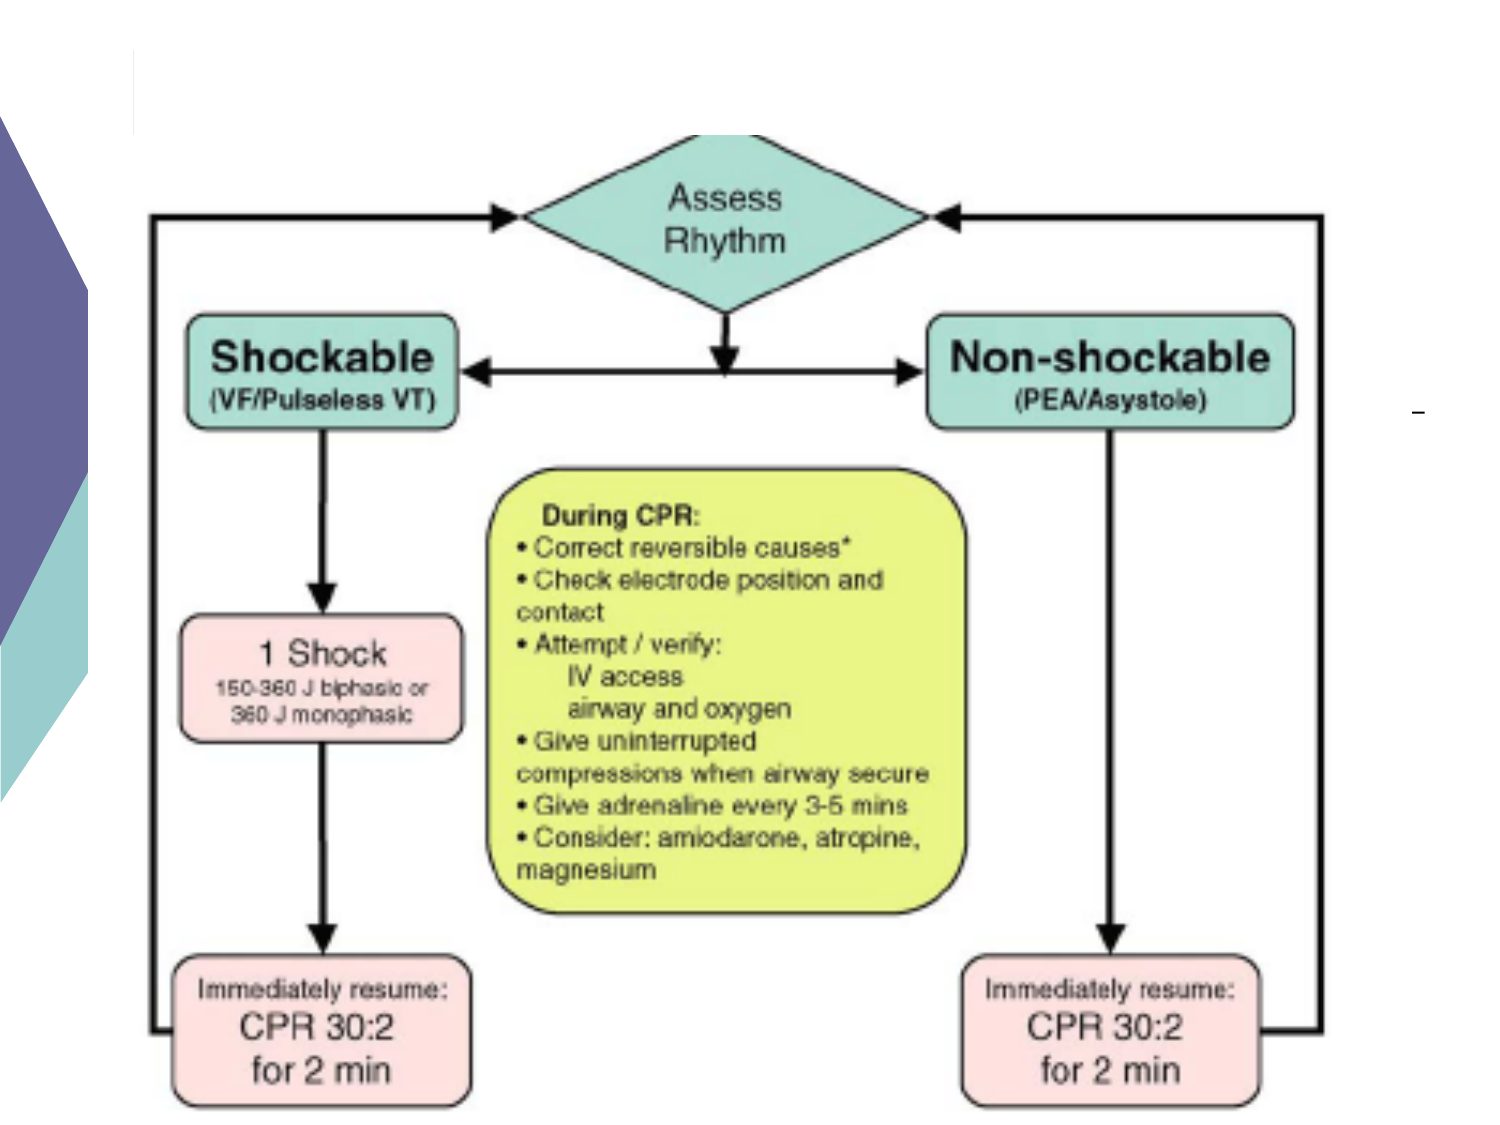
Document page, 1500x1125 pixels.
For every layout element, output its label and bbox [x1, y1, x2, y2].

picture [88, 135, 1412, 1125]
